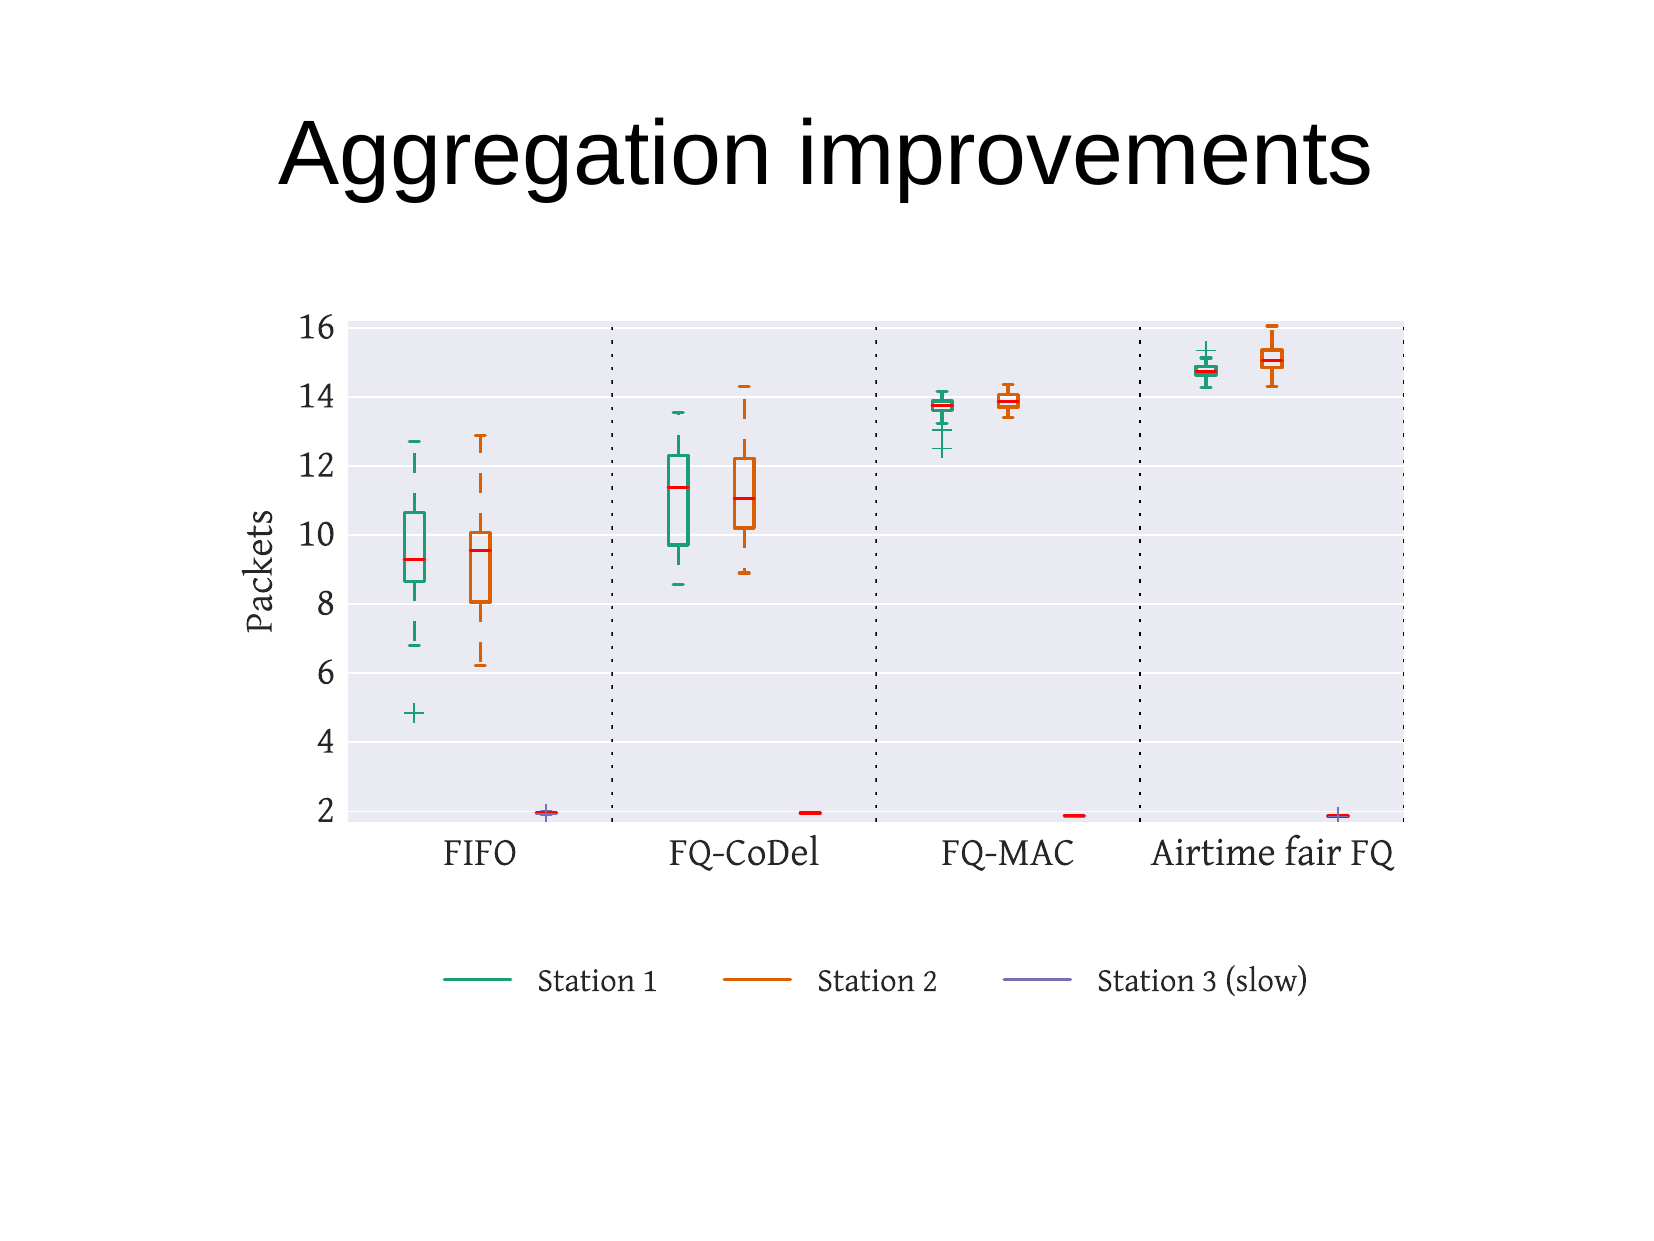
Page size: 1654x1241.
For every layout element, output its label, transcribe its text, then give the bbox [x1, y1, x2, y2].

picture [228, 290, 1426, 1010]
title Aggregation improvements [82, 49, 1571, 257]
